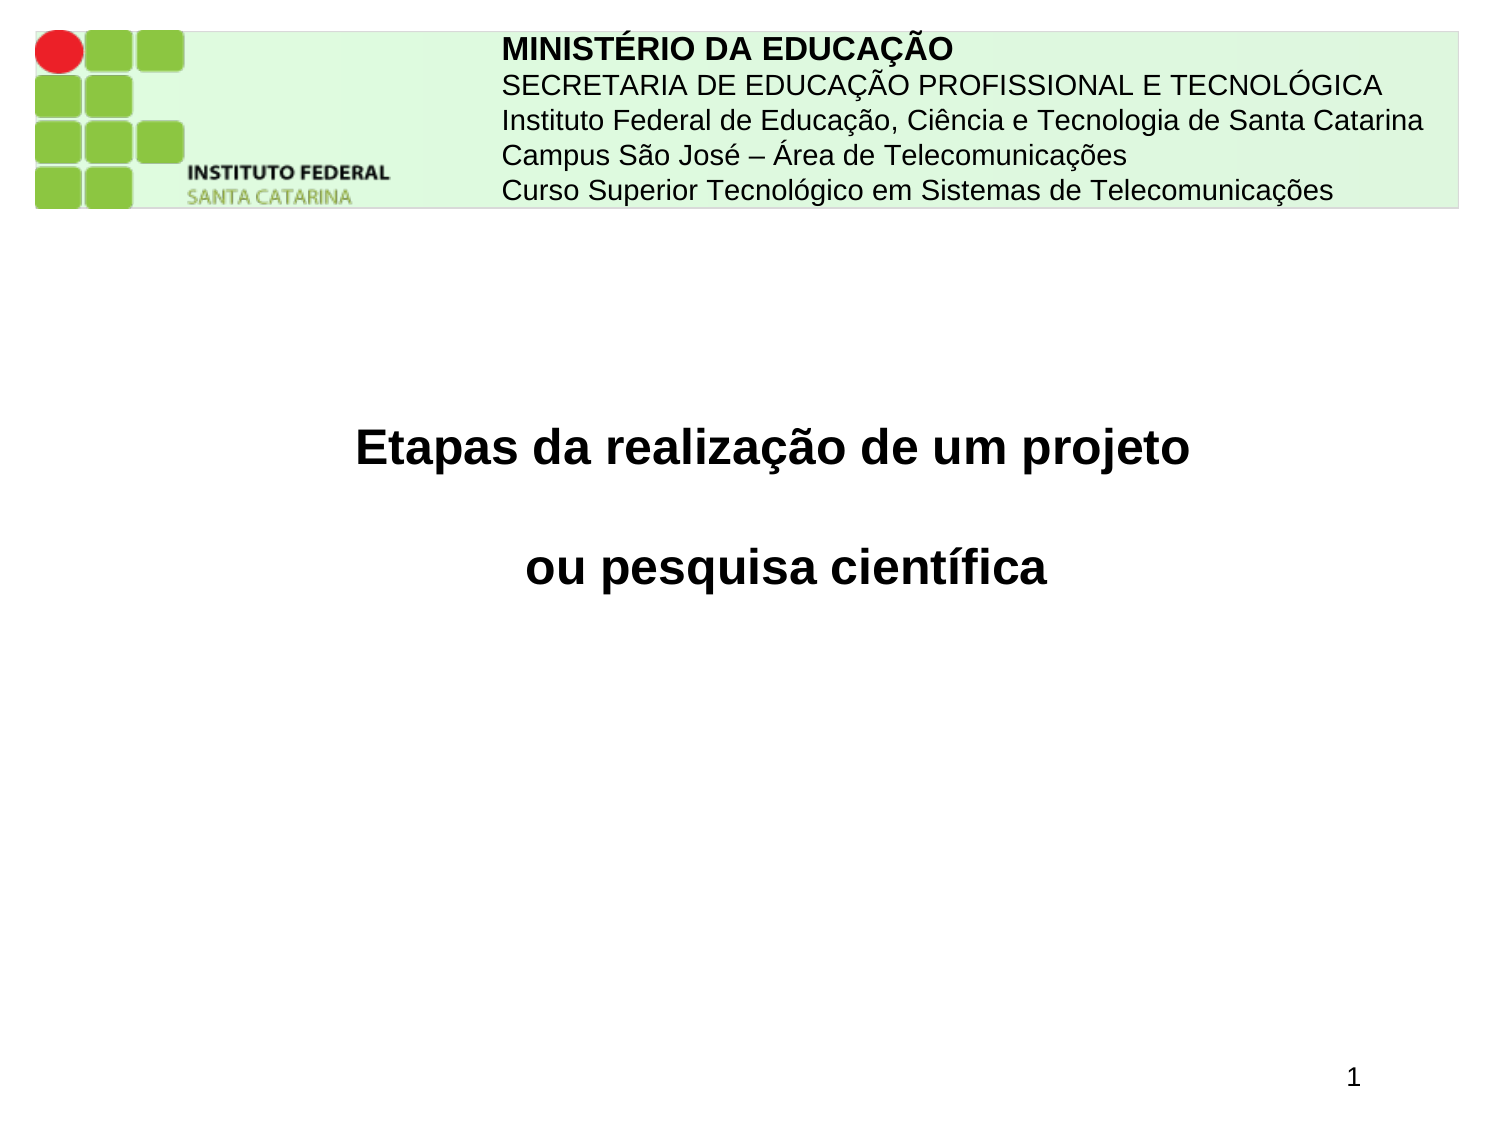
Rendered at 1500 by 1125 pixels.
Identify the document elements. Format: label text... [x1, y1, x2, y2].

text_box Etapas da realização de um projeto [318, 407, 1229, 483]
text_box MINISTÉRIO DA EDUCAÇÃO SECRETARIA DE EDUCAÇÃO PROFISSIONAL E TECNOLÓGICA Instituto Federal de Educação, Ciência e Tecnologia de Santa Catarina Campus São José – Área de Telecomunicações Curso Superior Tecnológico em Sistemas de Telecomunicações [486, 18, 1500, 215]
text_box ou pesquisa científica [496, 526, 1063, 603]
picture [35, 30, 391, 209]
